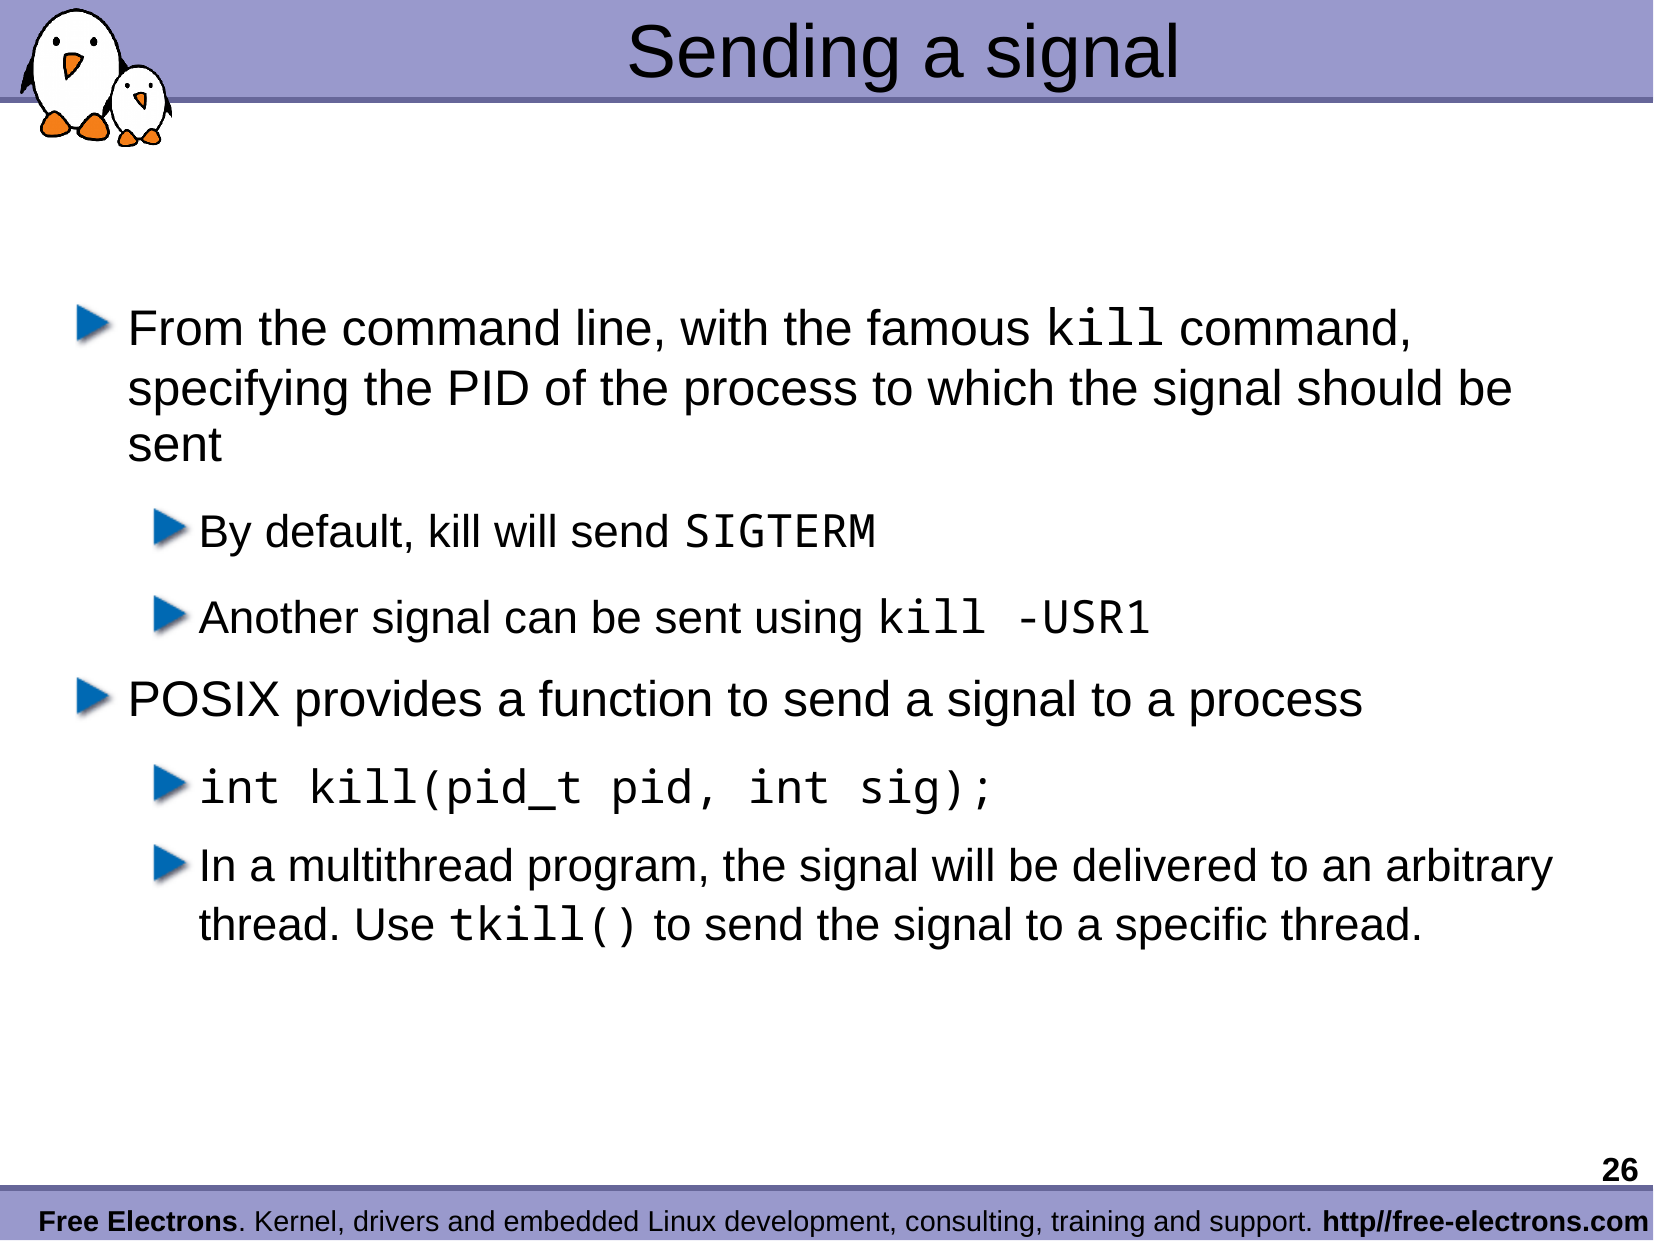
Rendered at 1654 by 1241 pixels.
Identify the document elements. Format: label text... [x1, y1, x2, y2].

title Sending a signal [178, 4, 1631, 98]
list From the command line, with the famous kill command, specifying the PID of the process to which the signal should be sent By default, kill will send SIGTERM Another signal can be sent using kill -USR1 POSIX provides a function to send a signal to a process int kill(pid_t pid, int sig); In a multithread program, the signal will be delivered to an arbitrary thread. Use tkill() to send the signal to a specific thread. [56, 291, 1580, 978]
picture [20, 8, 172, 147]
